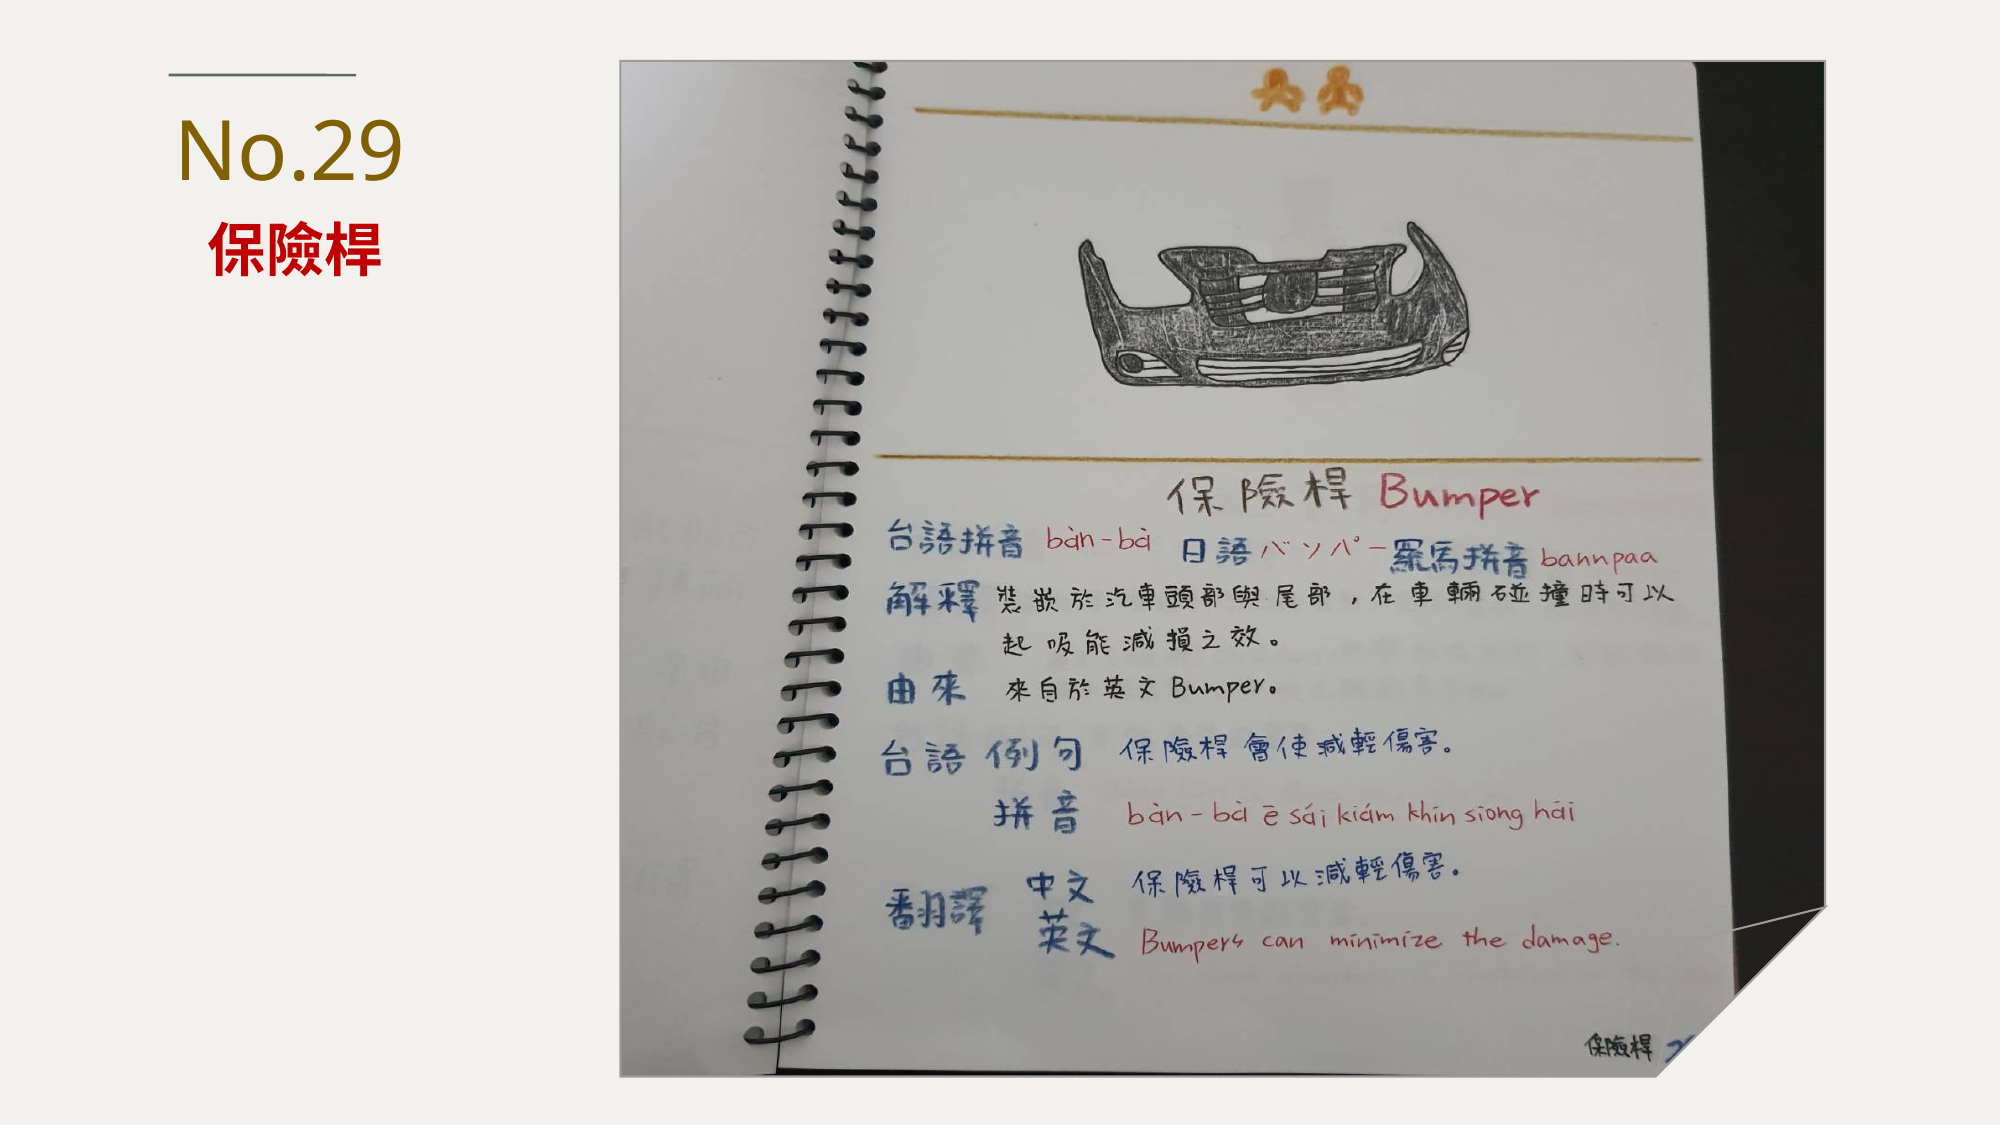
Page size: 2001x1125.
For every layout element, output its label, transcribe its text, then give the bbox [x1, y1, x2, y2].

text_box No.29 [159, 90, 524, 205]
text_box 保險桿 [193, 206, 410, 291]
text_box [620, 60, 1825, 1077]
